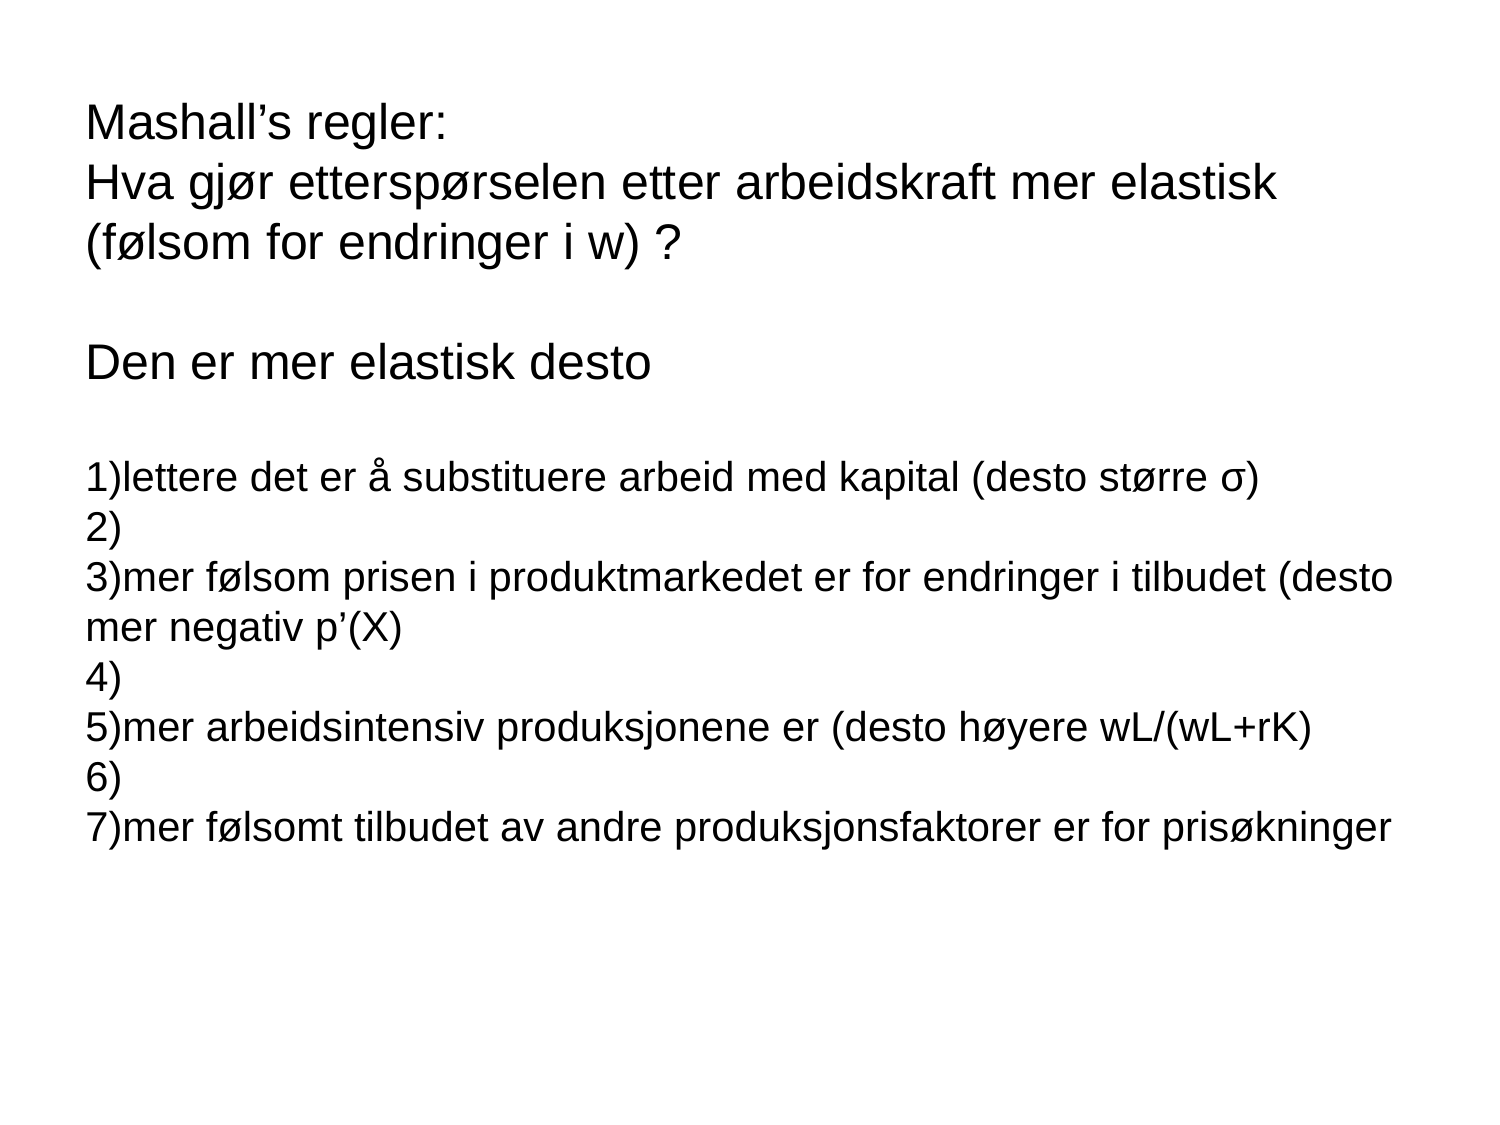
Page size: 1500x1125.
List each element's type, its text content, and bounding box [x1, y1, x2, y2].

text_box Mashall’s regler: Hva gjør etterspørselen etter arbeidskraft mer elastisk (følsom for endringer i w) ? Den er mer elastisk desto lettere det er å substituere arbeid med kapital (desto større σ) mer følsom prisen i produktmarkedet er for endringer i tilbudet (desto mer negativ p’(X) mer arbeidsintensiv produksjonene er (desto høyere wL/(wL+rK) mer følsomt tilbudet av andre produksjonsfaktorer er for prisøkninger [70, 82, 1449, 857]
